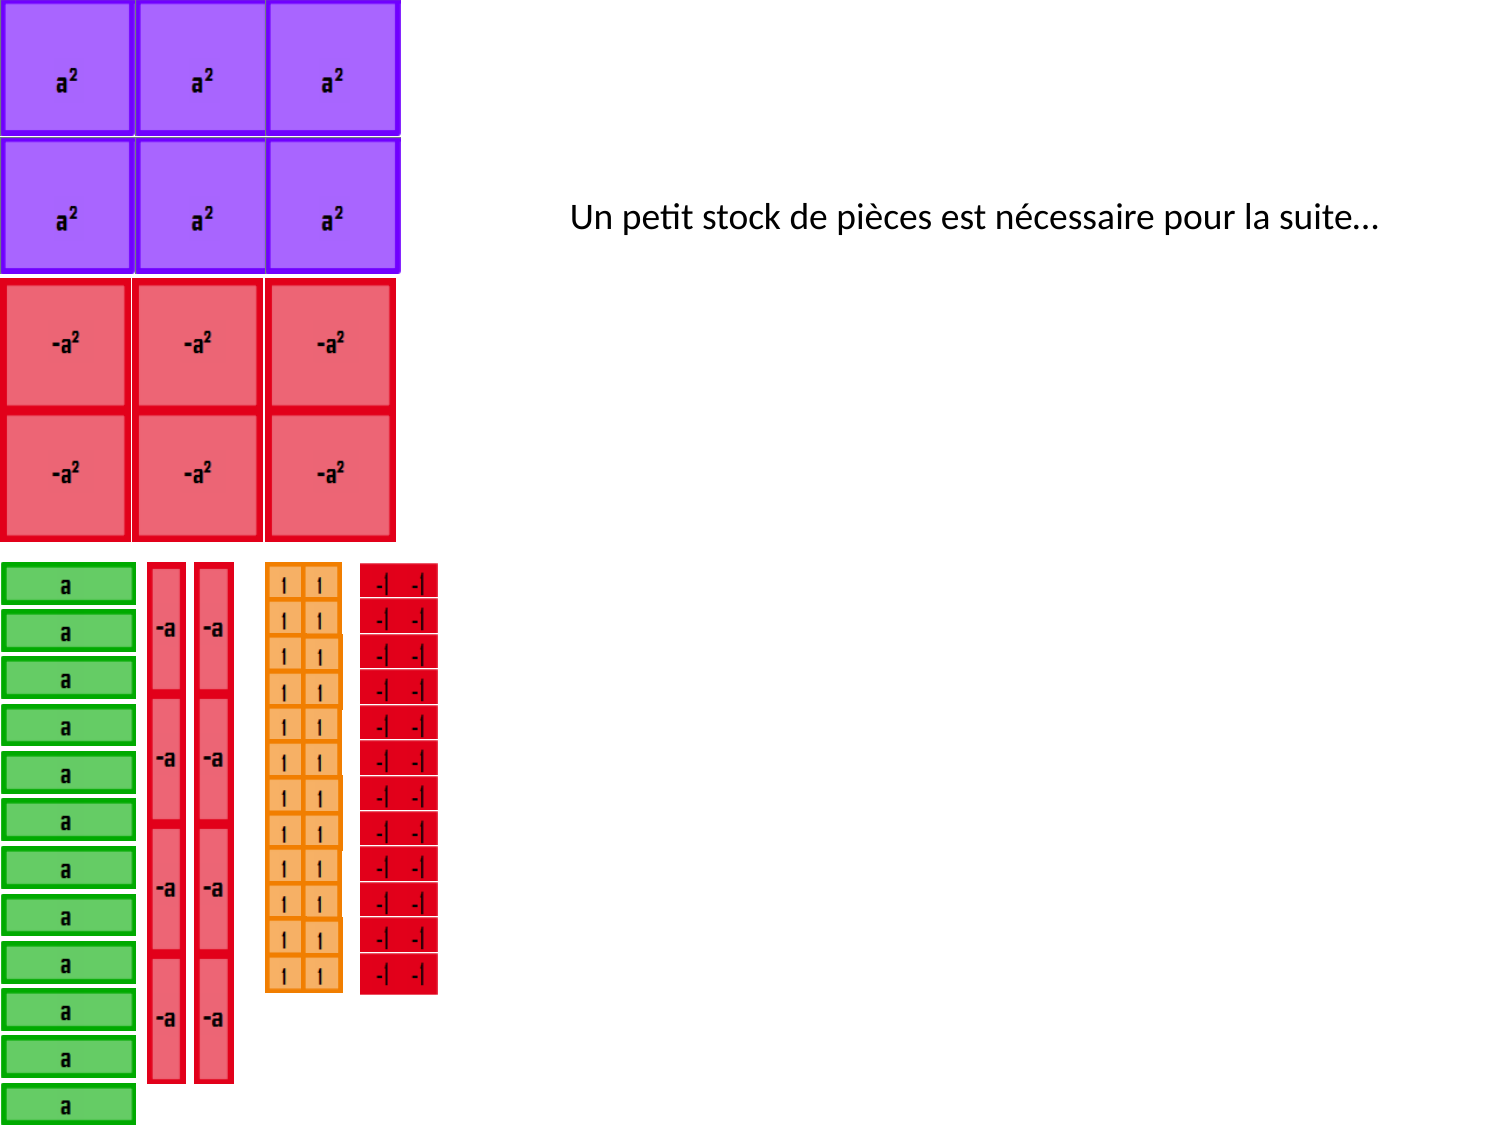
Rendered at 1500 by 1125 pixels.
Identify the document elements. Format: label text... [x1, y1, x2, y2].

picture [0, 1083, 136, 1125]
picture [0, 894, 136, 936]
picture [0, 0, 401, 136]
picture [360, 562, 438, 996]
picture [0, 751, 136, 794]
picture [0, 988, 136, 1031]
picture [0, 278, 131, 542]
picture [132, 278, 263, 542]
picture [265, 562, 343, 993]
picture [0, 1035, 136, 1078]
picture [0, 137, 401, 274]
picture [0, 656, 136, 699]
picture [0, 941, 136, 984]
picture [0, 846, 136, 889]
picture [0, 609, 136, 652]
text_box Un petit stock de pièces est nécessaire pour la suite… [555, 184, 1395, 245]
picture [265, 278, 396, 542]
picture [0, 798, 136, 841]
picture [147, 562, 186, 1084]
picture [194, 562, 234, 1084]
picture [0, 704, 136, 747]
picture [0, 562, 136, 605]
